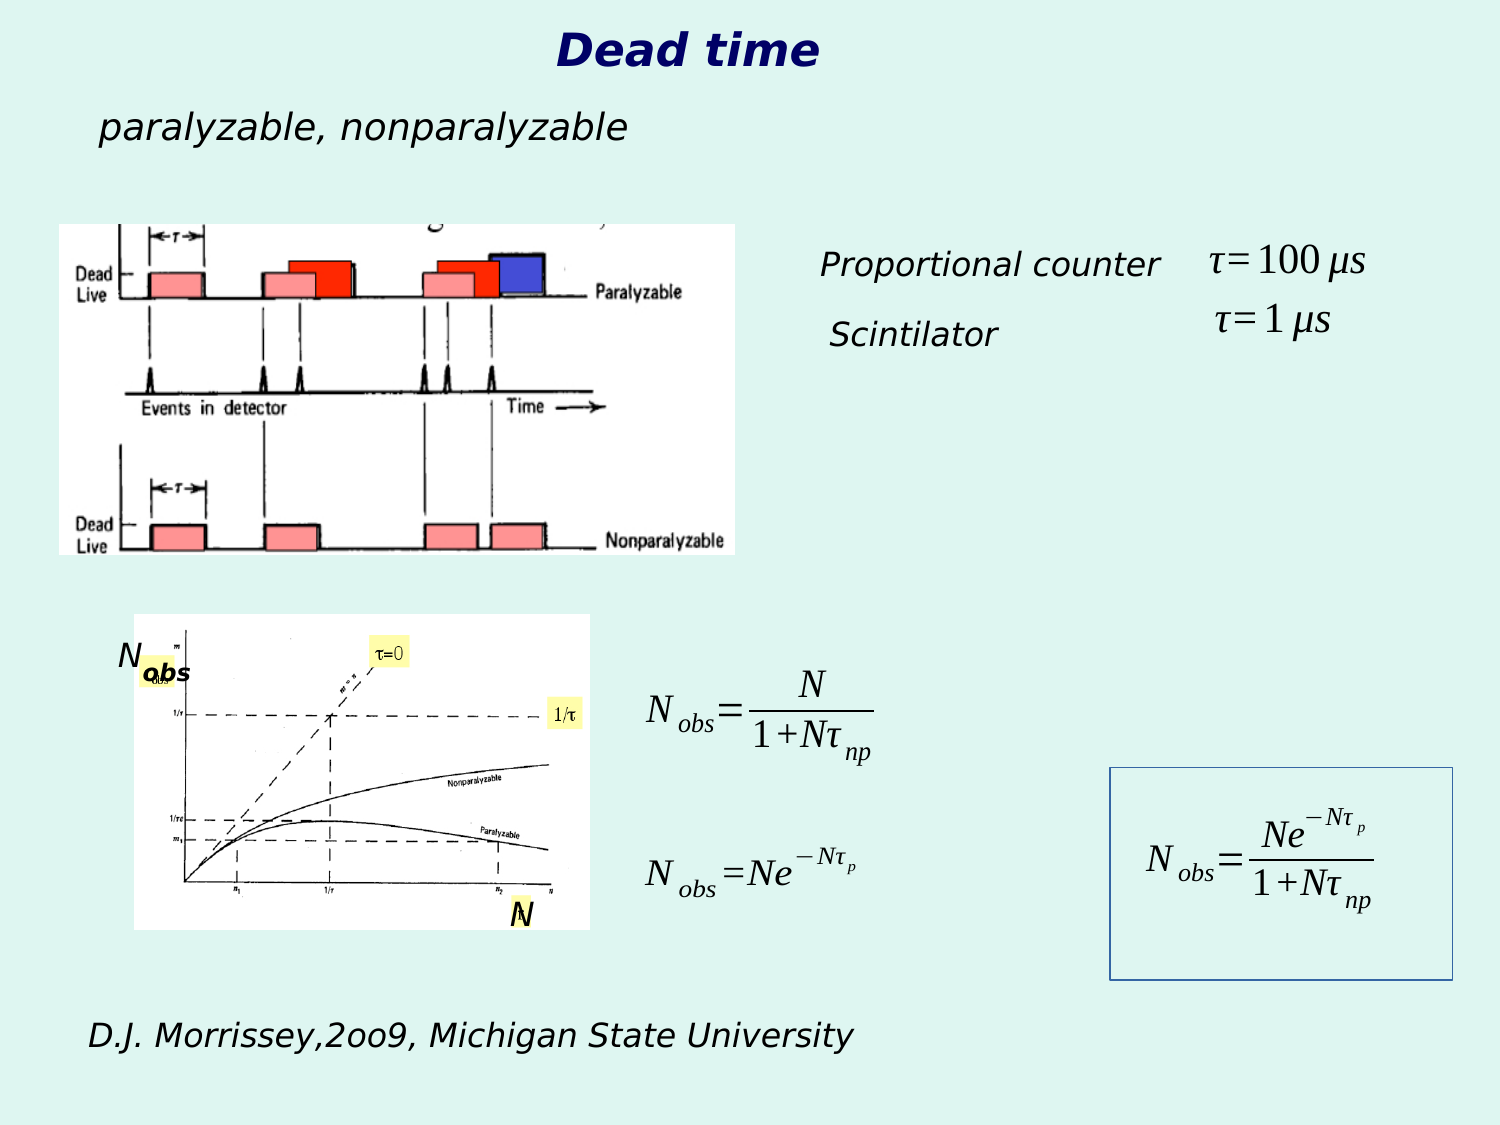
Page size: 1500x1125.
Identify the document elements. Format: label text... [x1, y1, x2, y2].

text_box Proportional counter [805, 235, 1194, 296]
text_box N [494, 885, 597, 981]
text_box Nobs [103, 618, 206, 698]
text_box Dead time [540, 13, 951, 84]
chart [1203, 295, 1347, 343]
picture [134, 614, 590, 930]
chart [1198, 236, 1382, 284]
chart [632, 842, 871, 903]
chart [1133, 803, 1390, 914]
picture [59, 224, 735, 555]
text_box paralyzable, nonparalyzable [83, 95, 697, 166]
chart [633, 661, 890, 767]
text_box D.J. Morrissey,2oo9, Michigan State University [73, 1006, 1113, 1067]
text_box Scintilator [814, 306, 1031, 367]
